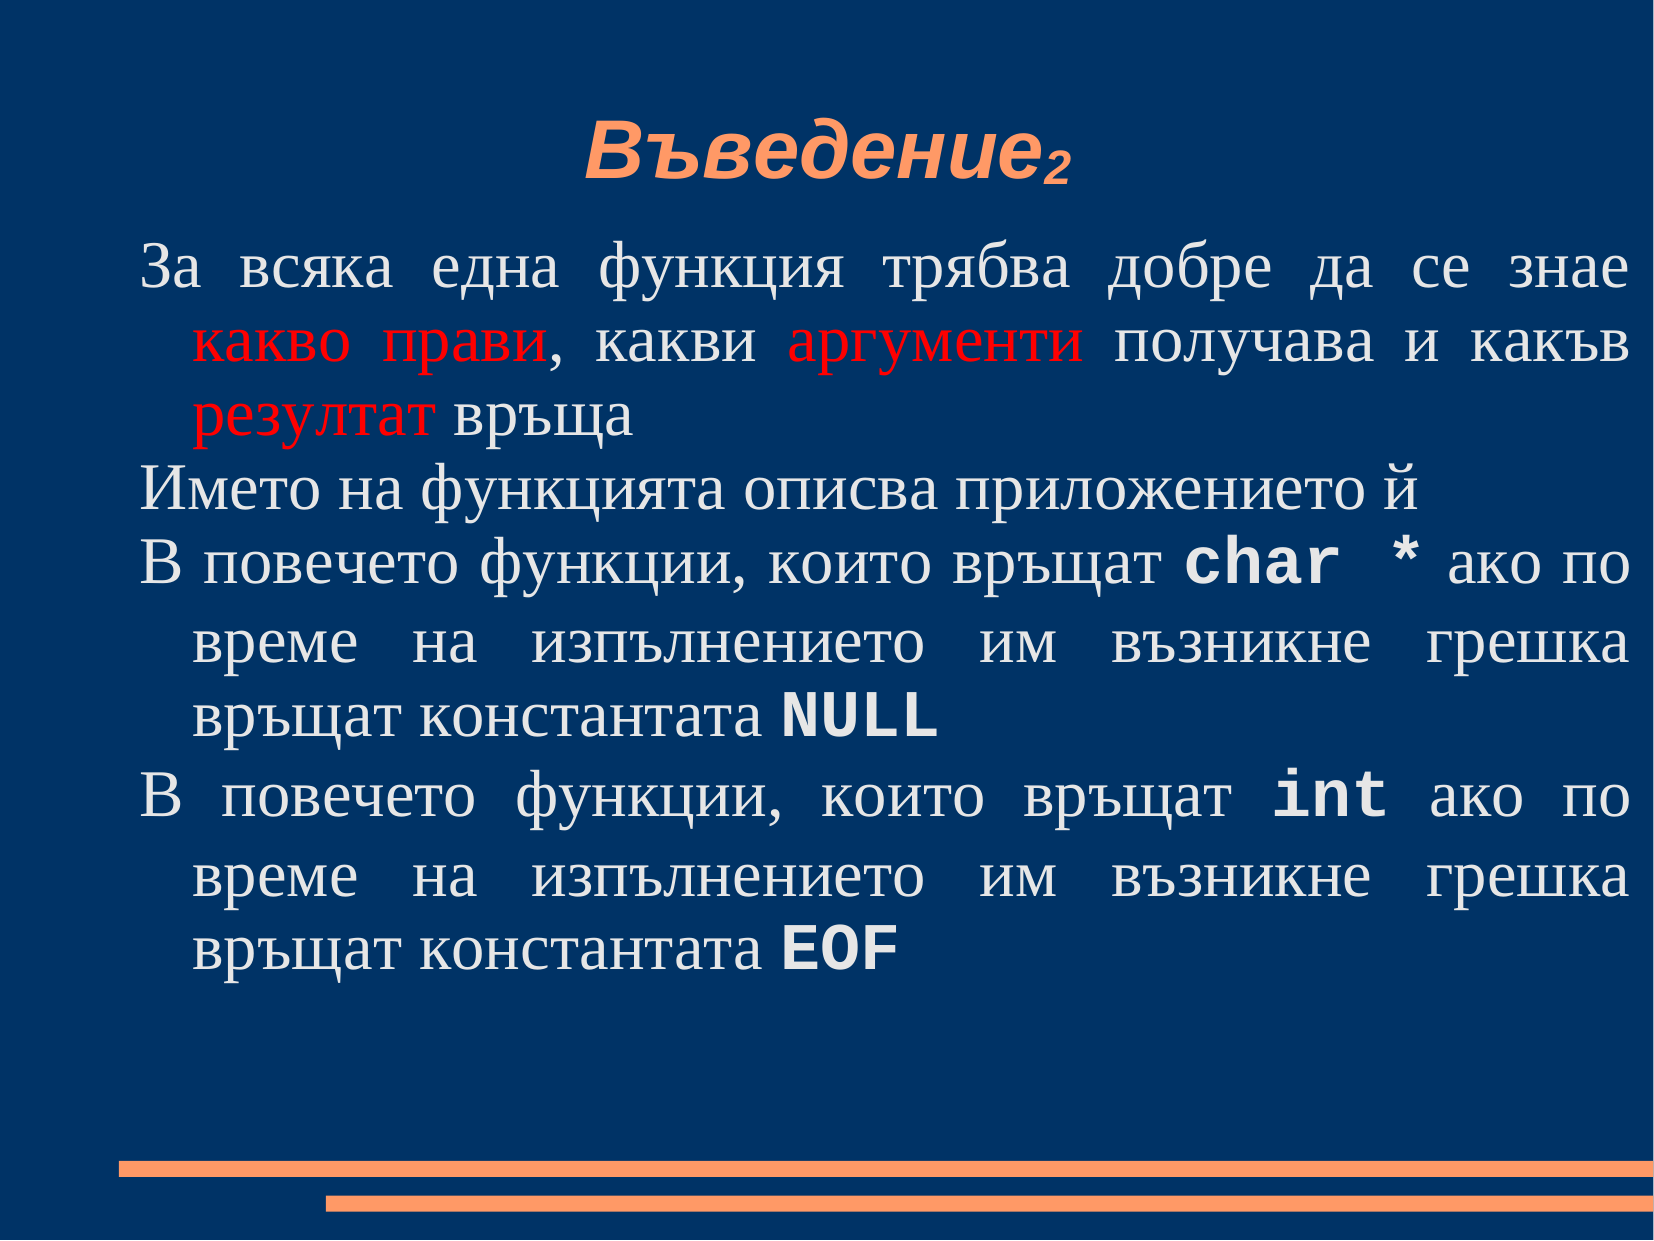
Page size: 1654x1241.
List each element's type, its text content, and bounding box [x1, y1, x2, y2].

title Въведение2 [121, 46, 1534, 227]
list За всяка една функция трябва добре да се знае какво прави, какви аргументи получава и какъв резултат връща Името на функцията описва приложението й В повечето функции, които връщат char * ако по време на изпълнението им възникне грешка връщат константата NULL В повечето функции, които връщат int ако по време на изпълнението им възникне грешка връщат константата EOF [121, 227, 1632, 1038]
